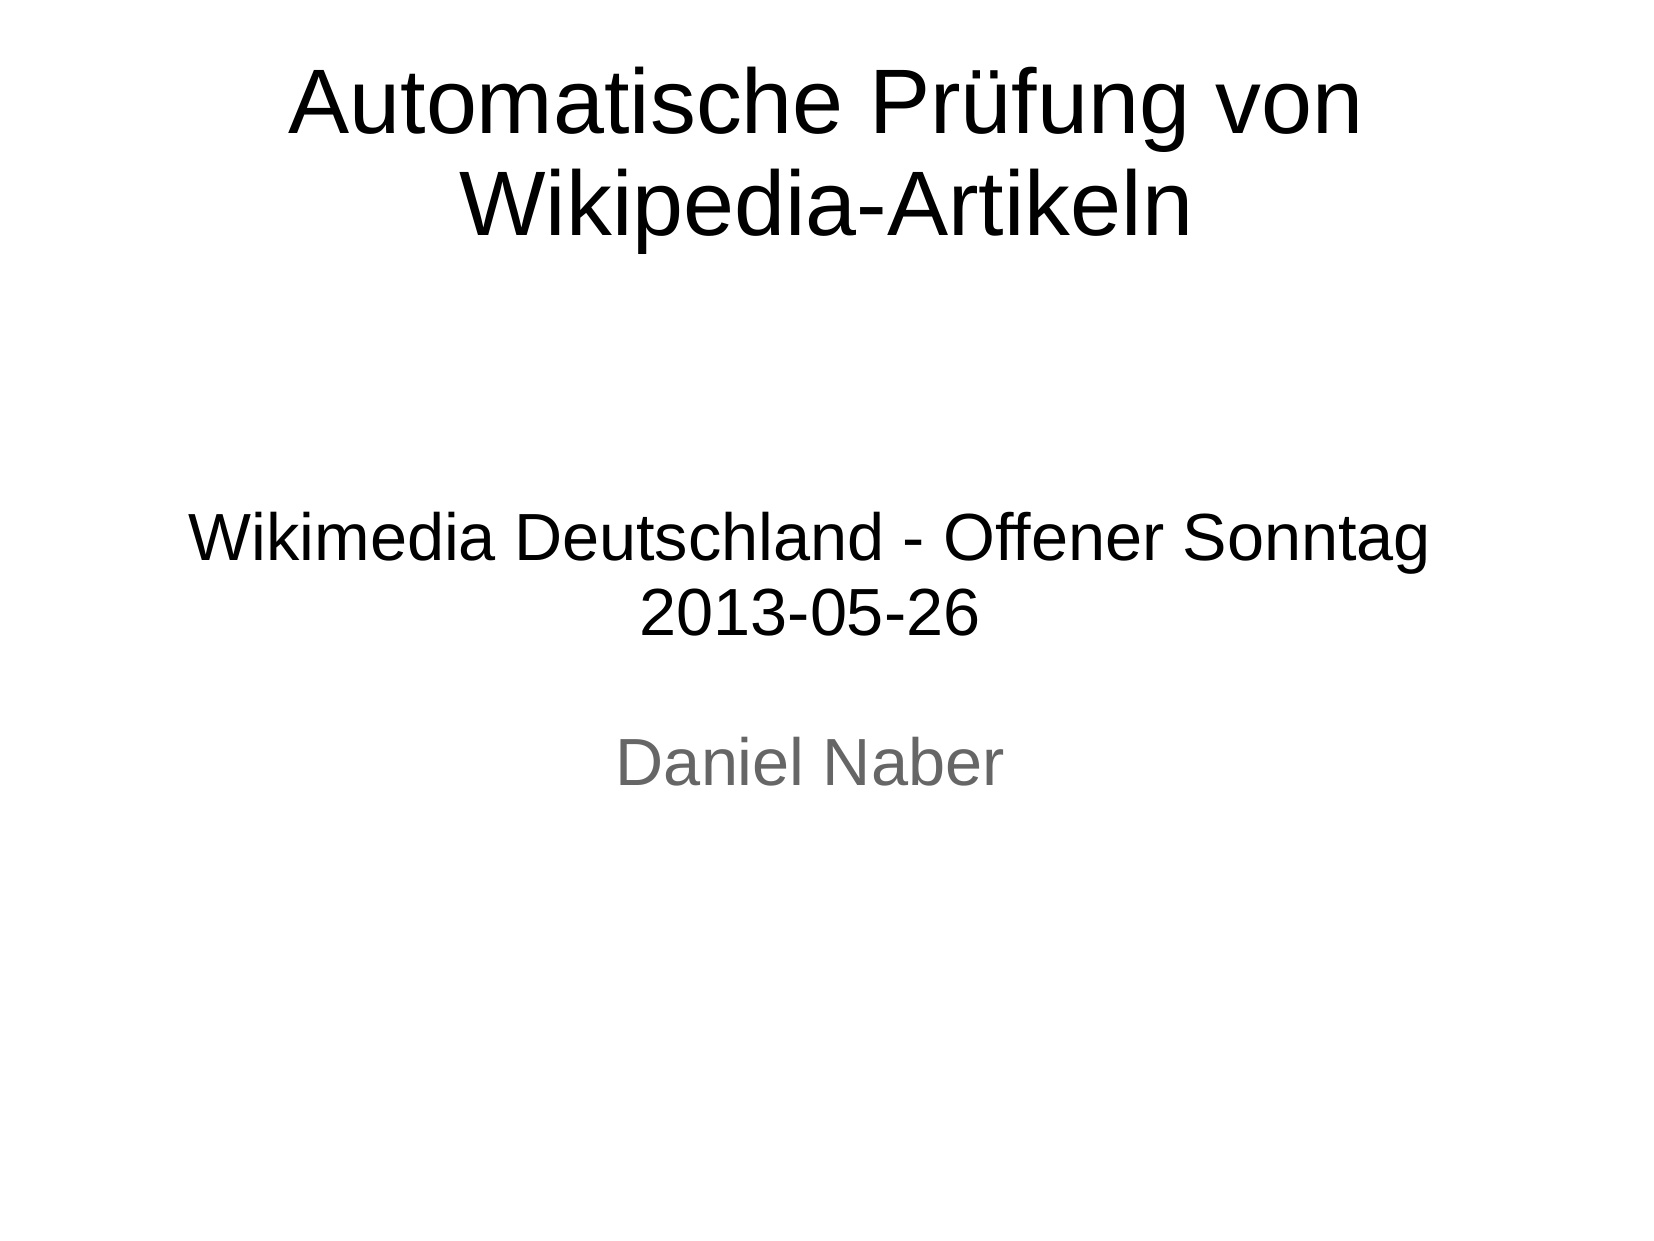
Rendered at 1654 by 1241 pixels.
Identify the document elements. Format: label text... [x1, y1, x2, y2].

subtitle Wikimedia Deutschland - Offener Sonntag 2013-05-26 Daniel Naber [82, 290, 1538, 1010]
title Automatische Prüfung von Wikipedia-Artikeln [82, 49, 1571, 257]
